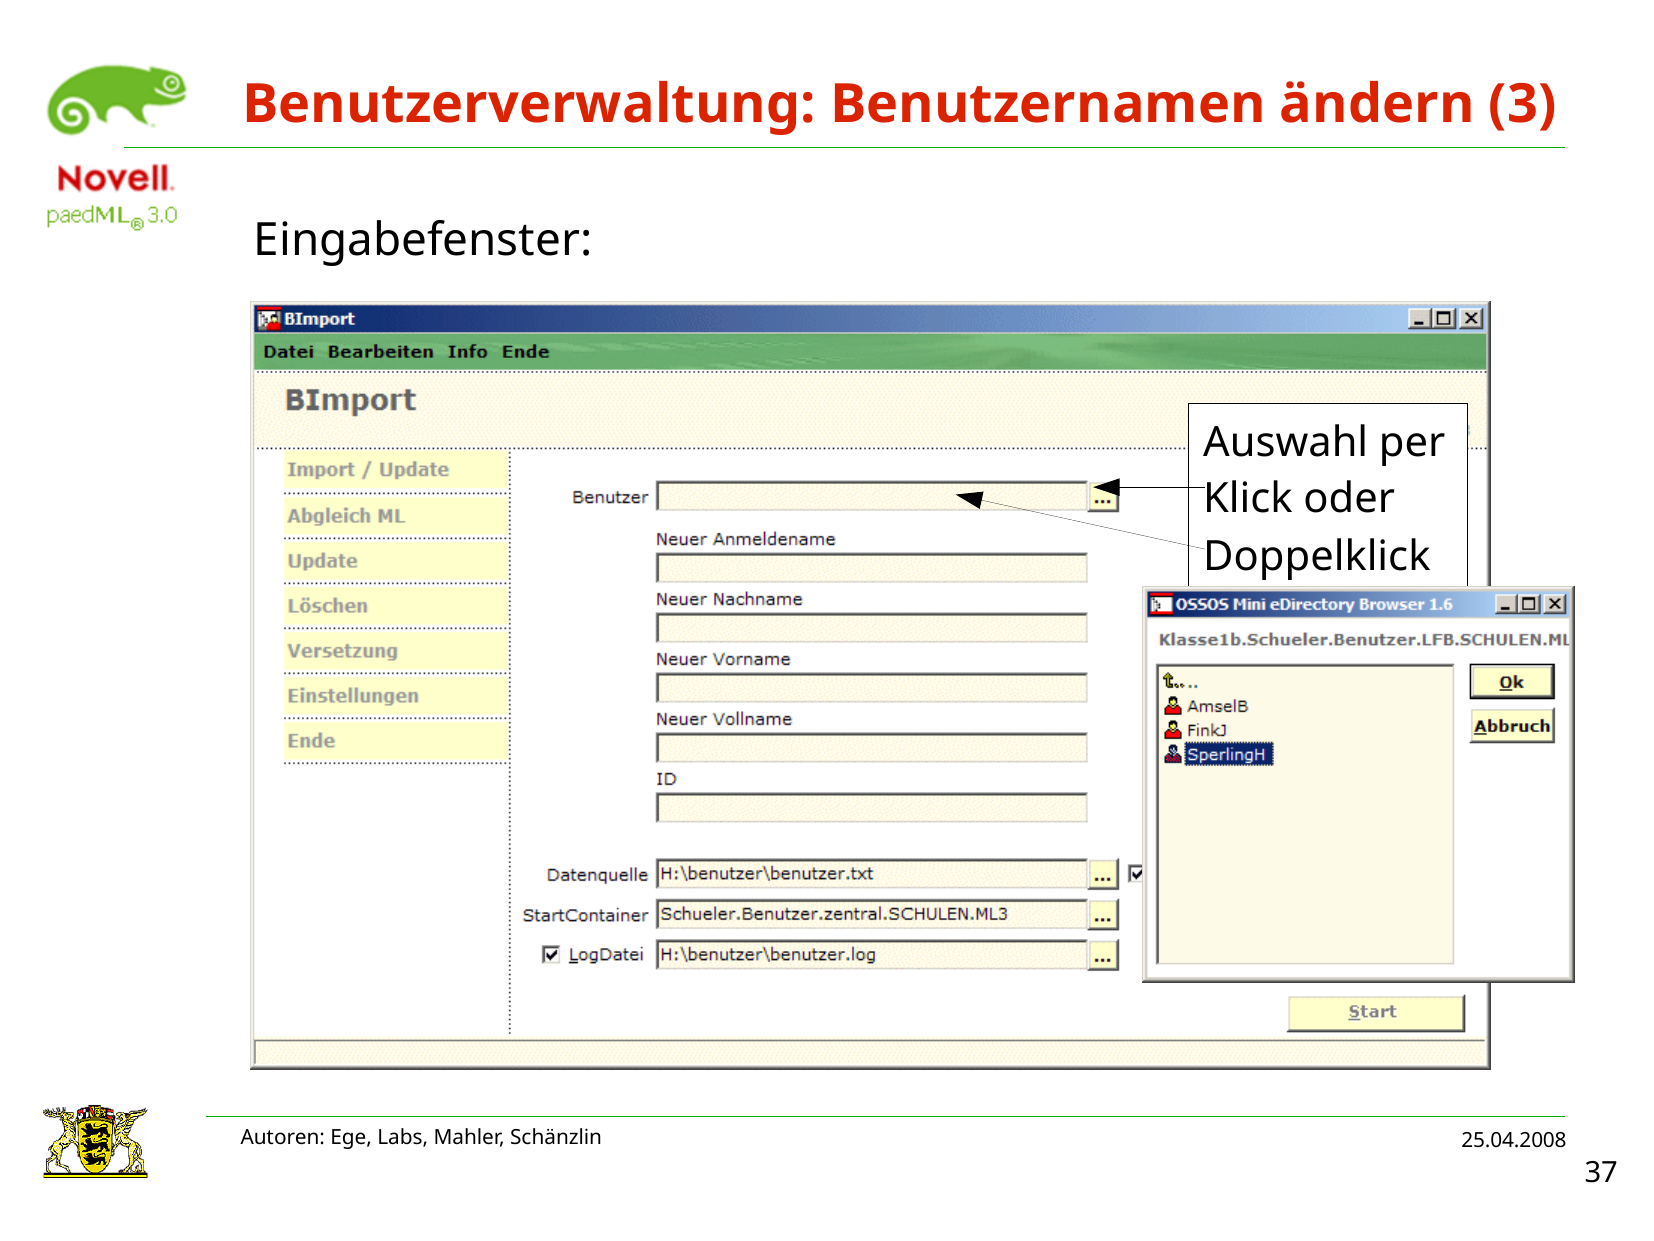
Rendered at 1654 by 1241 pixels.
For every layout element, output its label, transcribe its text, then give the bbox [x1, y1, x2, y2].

picture [250, 301, 1575, 1070]
title Benutzerverwaltung: Benutzernamen ändern (3) [242, 67, 1607, 136]
picture [41, 1104, 148, 1180]
picture [29, 34, 199, 237]
text_box Auswahl per Klick oder Doppelklick [1188, 403, 1468, 578]
list Eingabefenster: [236, 206, 1565, 296]
